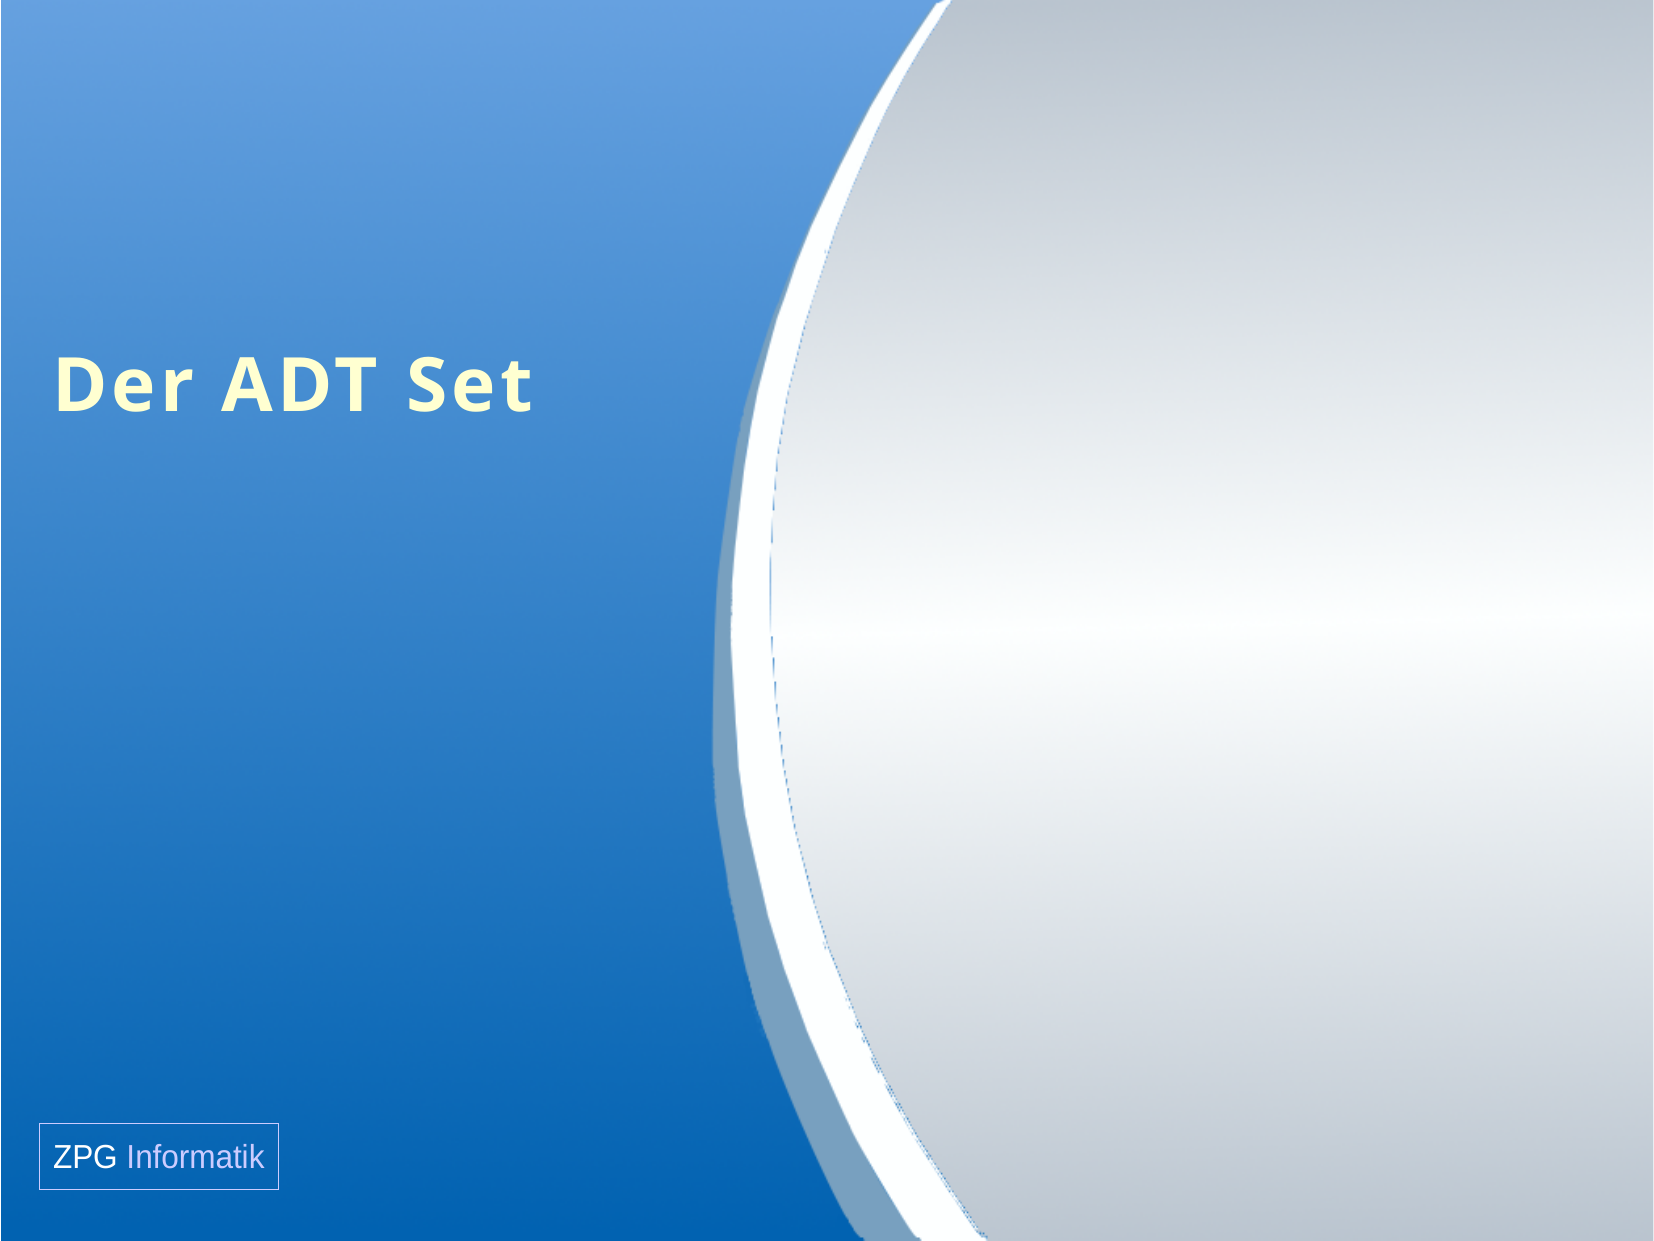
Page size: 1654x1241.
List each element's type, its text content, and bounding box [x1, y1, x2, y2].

text_box ZPG Informatik [39, 1123, 279, 1190]
text_box Der ADT Set [37, 323, 780, 610]
picture [1, 0, 1654, 1241]
